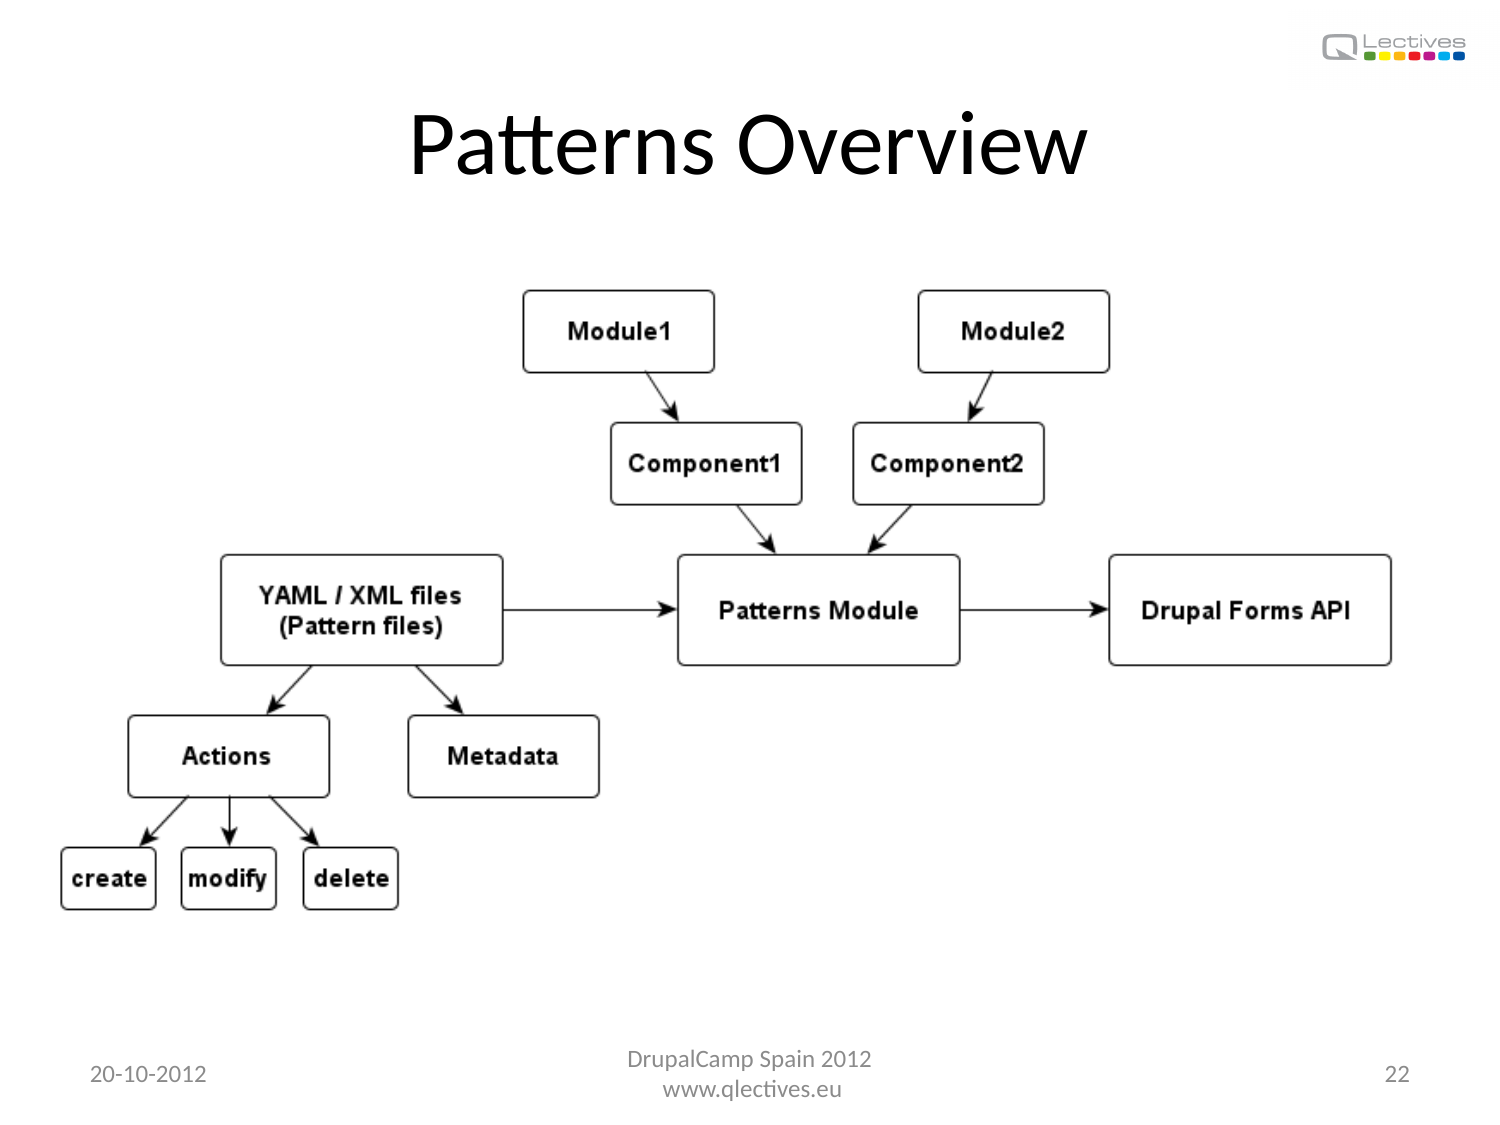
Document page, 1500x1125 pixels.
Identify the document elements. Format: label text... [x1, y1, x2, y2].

text_box Patterns Overview [74, 44, 1425, 233]
text_box 20-10-2012 [74, 1042, 425, 1103]
text_box <number> [1074, 1042, 1425, 1103]
picture [35, 265, 1418, 934]
text_box DrupalCamp Spain 2012 www.qlectives.eu [512, 1042, 988, 1103]
picture [1288, 9, 1500, 90]
